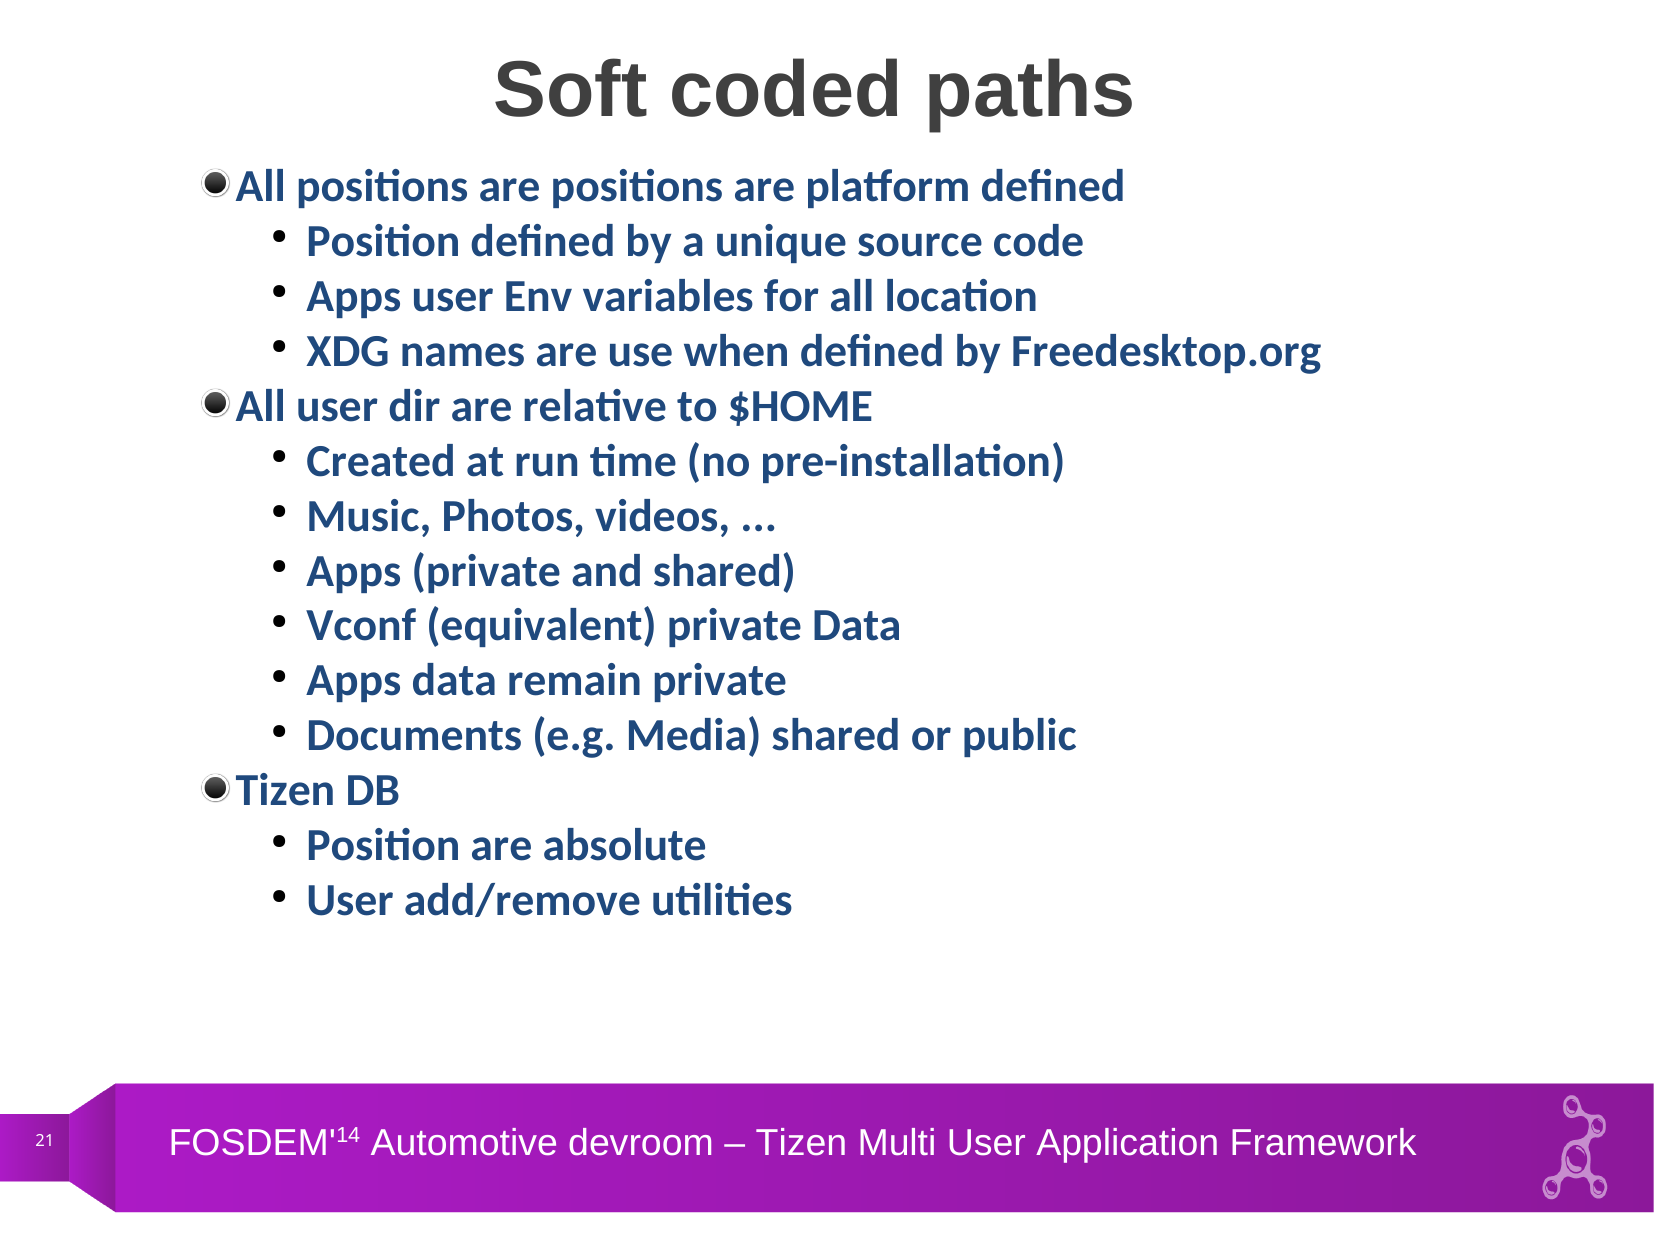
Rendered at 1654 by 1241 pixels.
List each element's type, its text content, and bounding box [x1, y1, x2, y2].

picture [200, 167, 231, 198]
picture [200, 772, 231, 803]
text_box All positions are positions are platform defined Position defined by a unique source code Apps user Env variables for all location XDG names are use when defined by Freedesktop.org All user dir are relative to $HOME Created at run time (no pre-installation) Music, Photos, videos, ... Apps (private and shared) Vconf (equivalent) private Data Apps data remain private Documents (e.g. Media) shared or public Tizen DB Position are absolute User add/remove utilities [0, 147, 1641, 1080]
title Soft coded paths [81, 30, 1571, 147]
picture [0, 0, 1654, 1241]
picture [200, 387, 231, 418]
